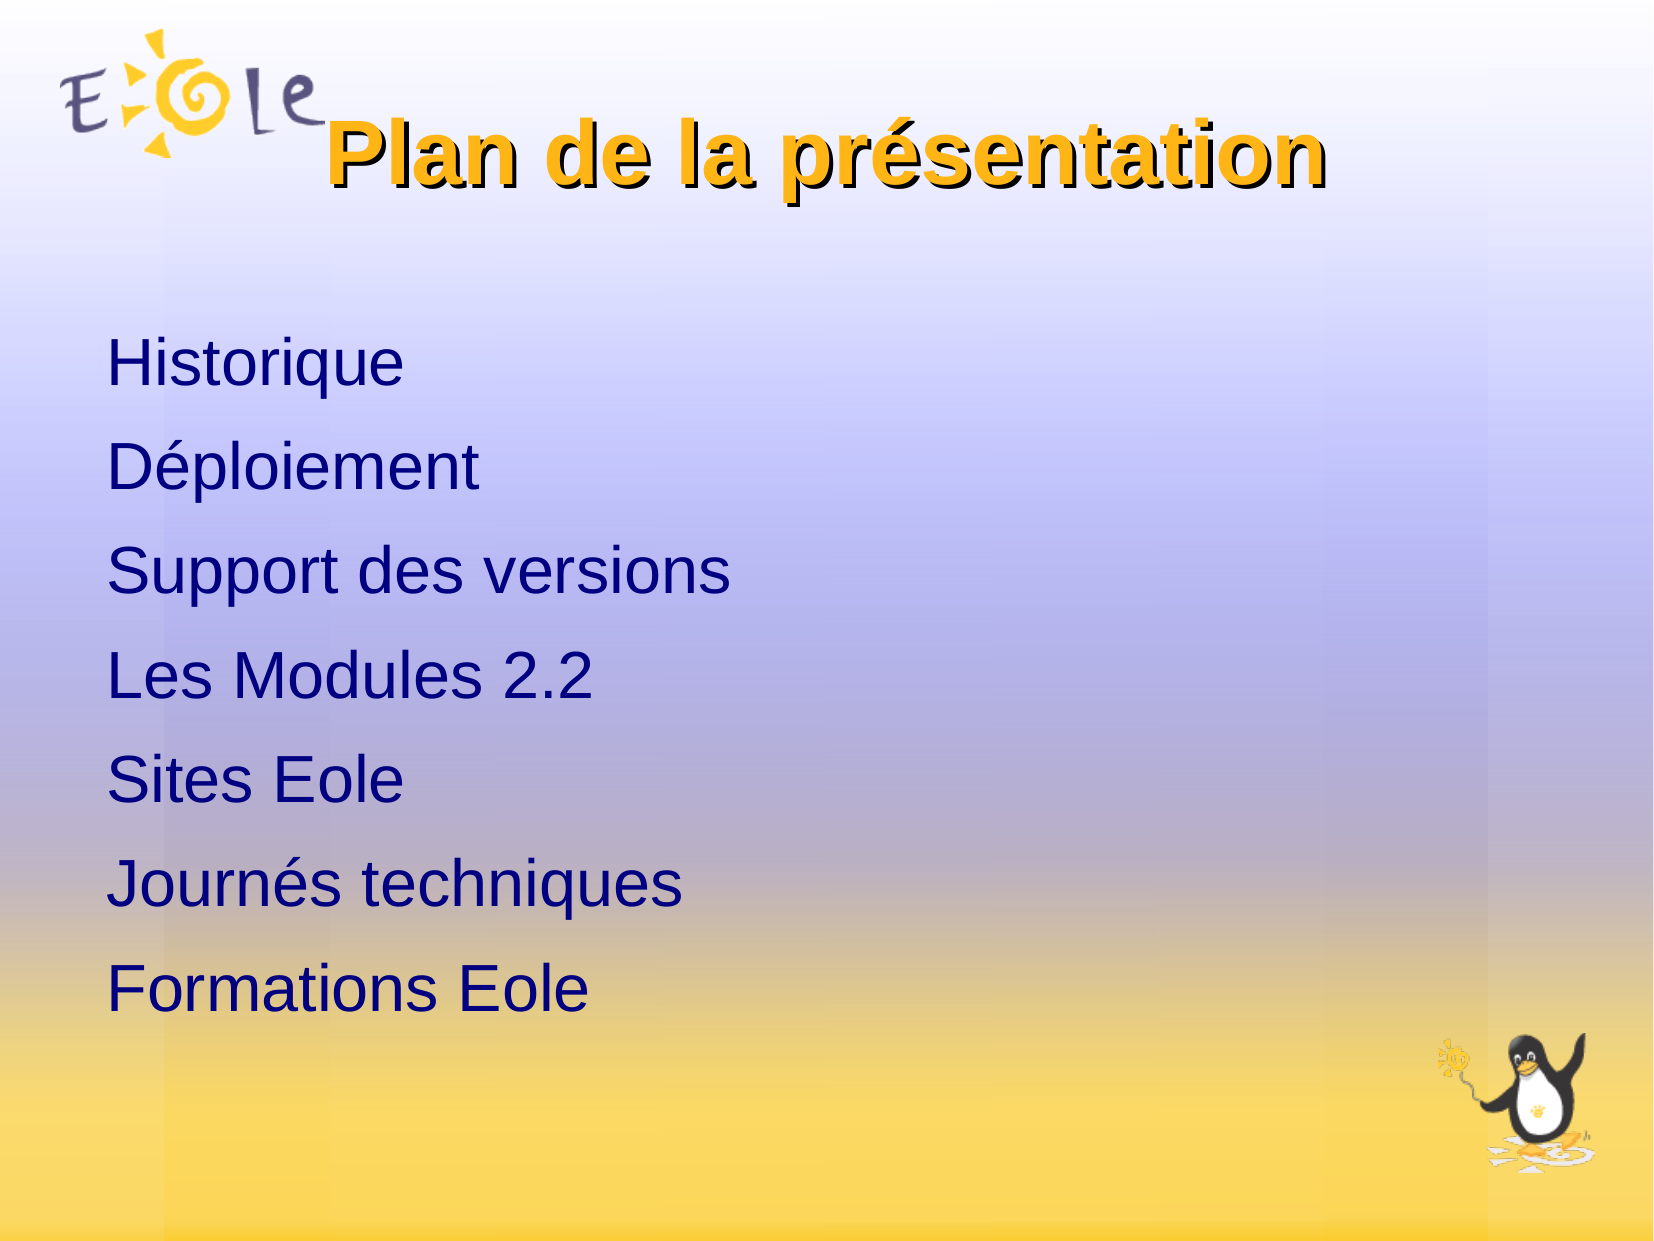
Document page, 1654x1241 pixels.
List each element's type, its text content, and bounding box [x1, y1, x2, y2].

list Historique Déploiement Support des versions Les Modules 2.2 Sites Eole Journés techniques Formations Eole [88, 324, 1577, 1084]
picture [0, 0, 1654, 1241]
title Plan de la présentation [82, 49, 1571, 257]
